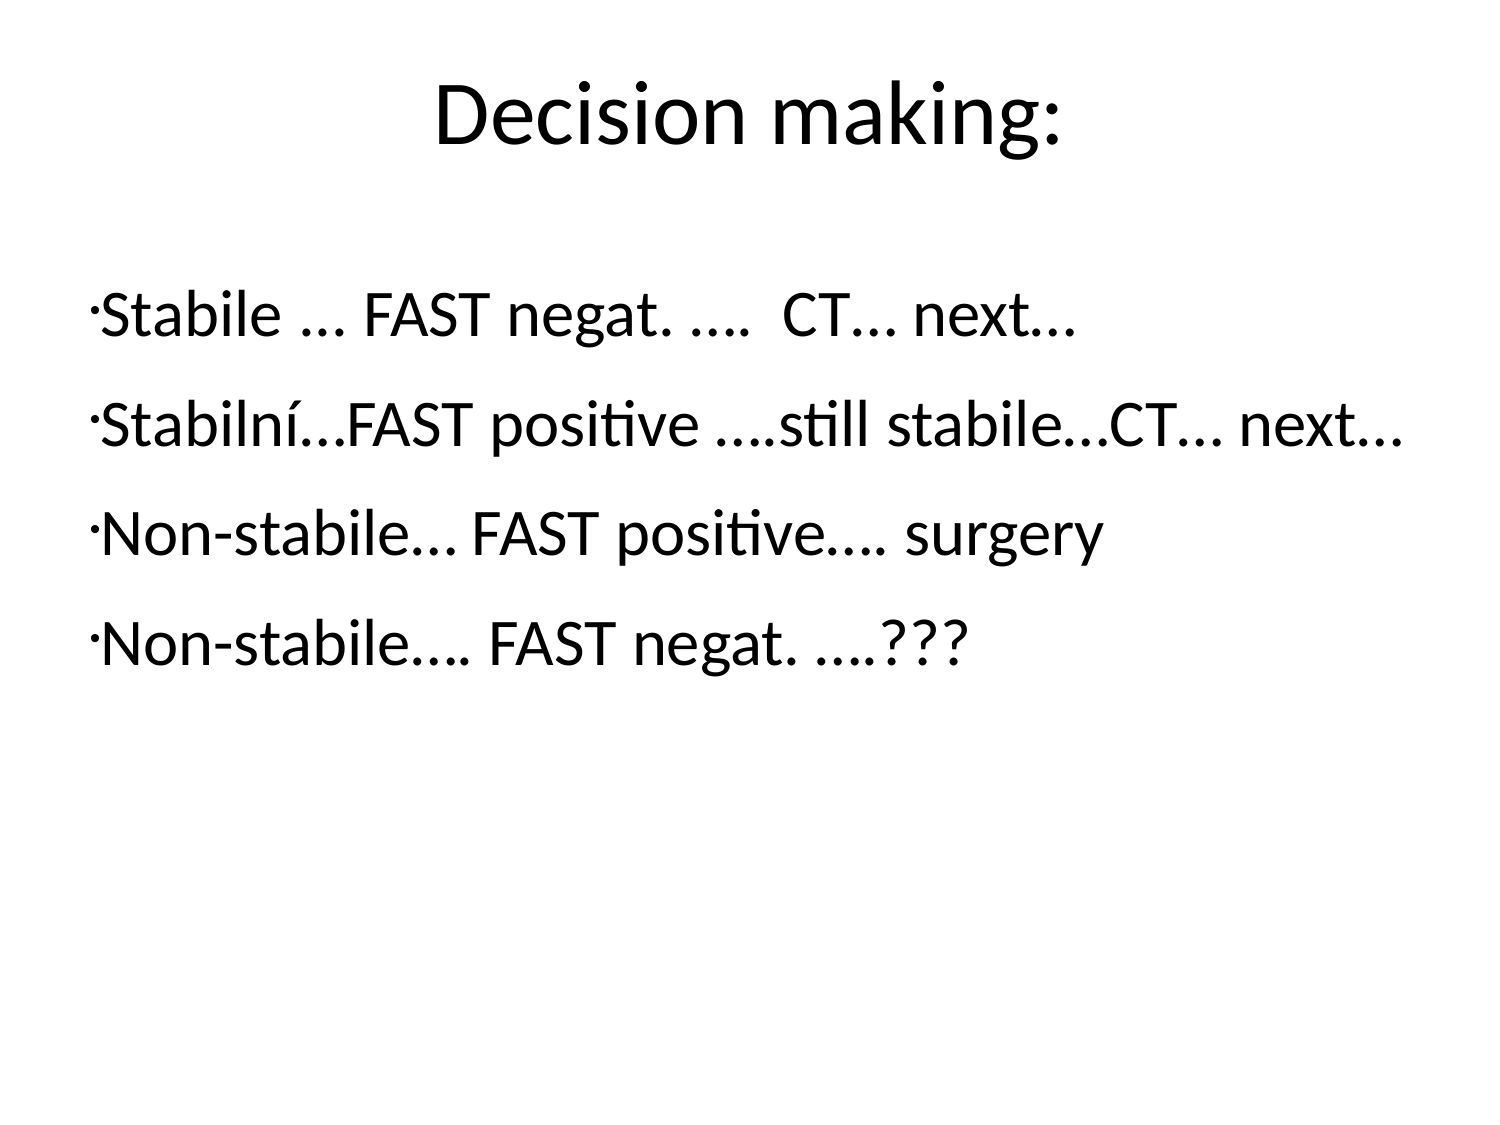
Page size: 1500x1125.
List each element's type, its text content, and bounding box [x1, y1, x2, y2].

title Decision making: [75, 45, 1425, 233]
list Stabile ... FAST negat. …. CT… next… Stabilní…FAST positive ….still stabile…CT… next… Non-stabile… FAST positive…. surgery Non-stabile…. FAST negat. ….??? [75, 262, 1425, 1005]
